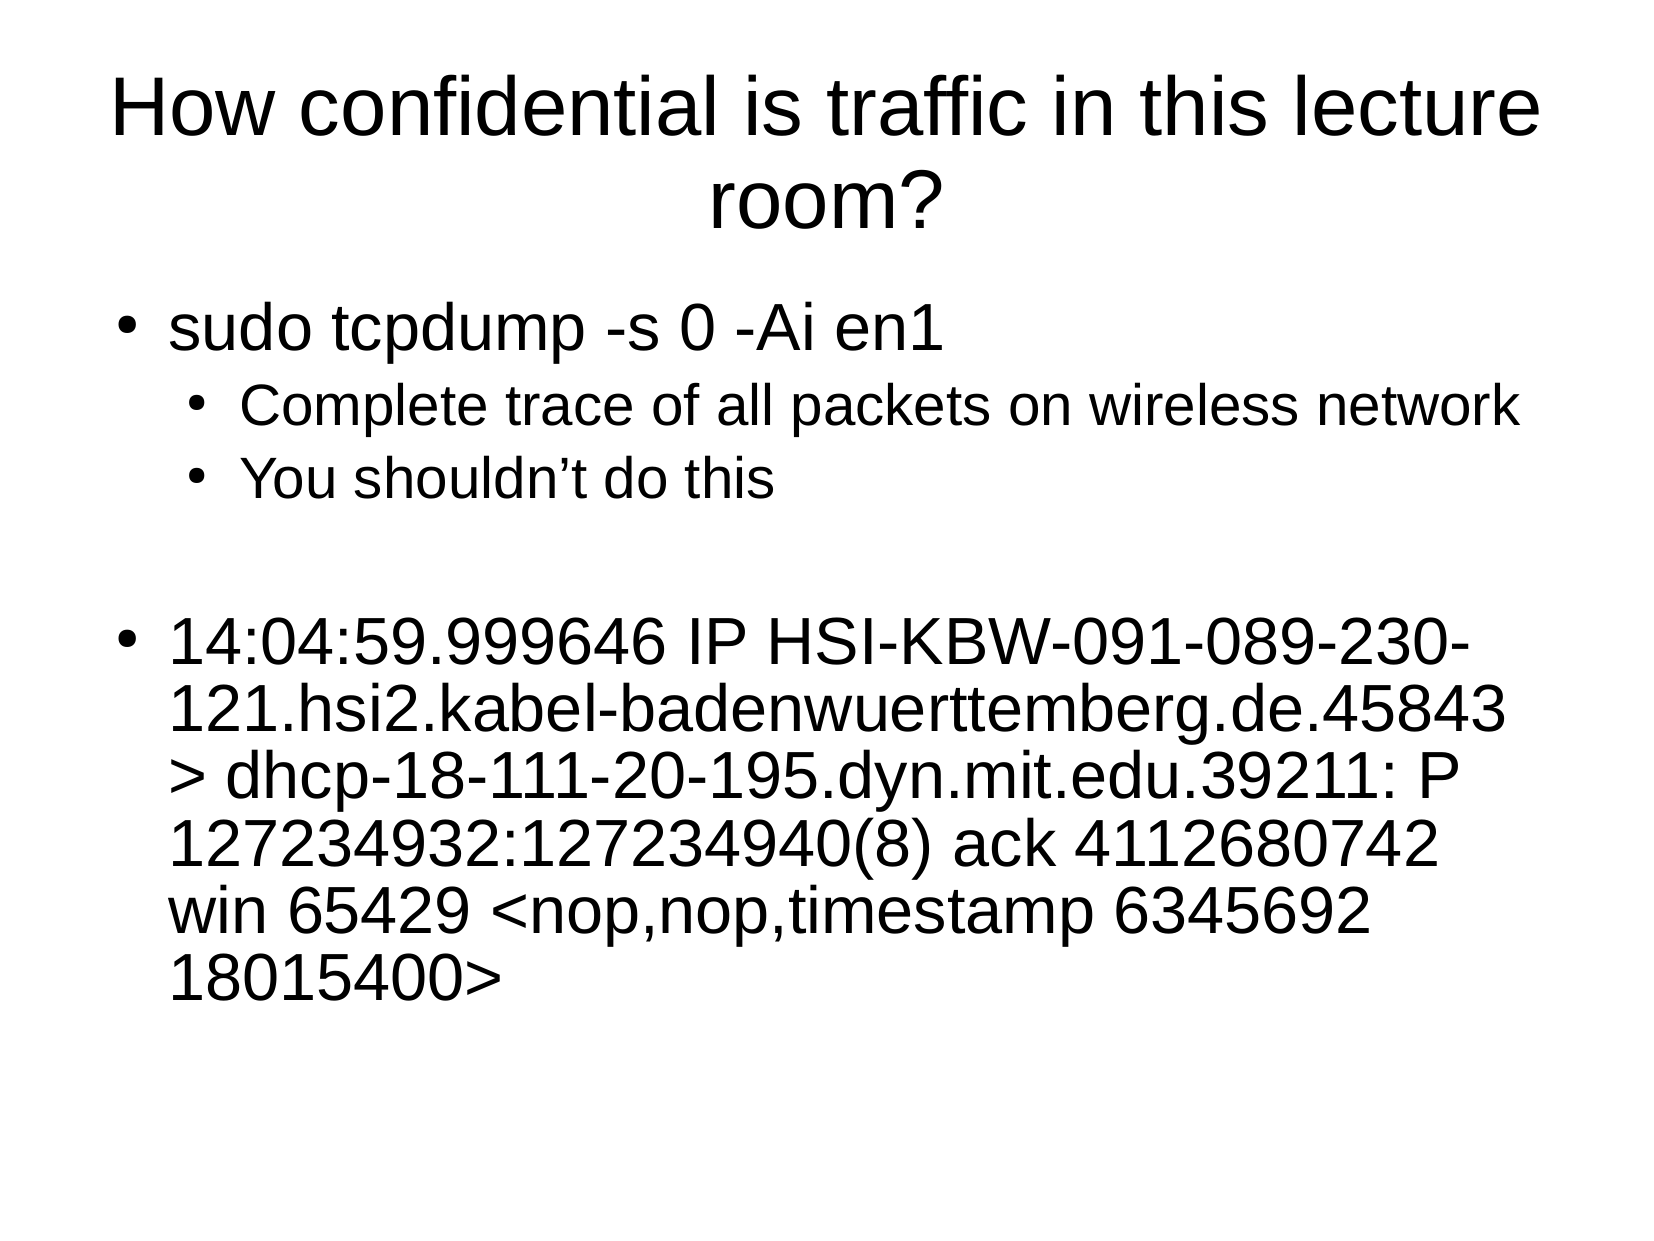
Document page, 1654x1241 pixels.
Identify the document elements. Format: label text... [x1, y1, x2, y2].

list sudo tcpdump -s 0 -Ai en1 Complete trace of all packets on wireless network You shouldn’t do this 14:04:59.999646 IP HSI-KBW-091-089-230-121.hsi2.kabel-badenwuerttemberg.de.45843 > dhcp-18-111-20-195.dyn.mit.edu.39211: P 127234932:127234940(8) ack 4112680742 win 65429 <nop,nop,timestamp 6345692 18015400> [82, 289, 1571, 1108]
title How confidential is traffic in this lecture room? [82, 34, 1571, 272]
